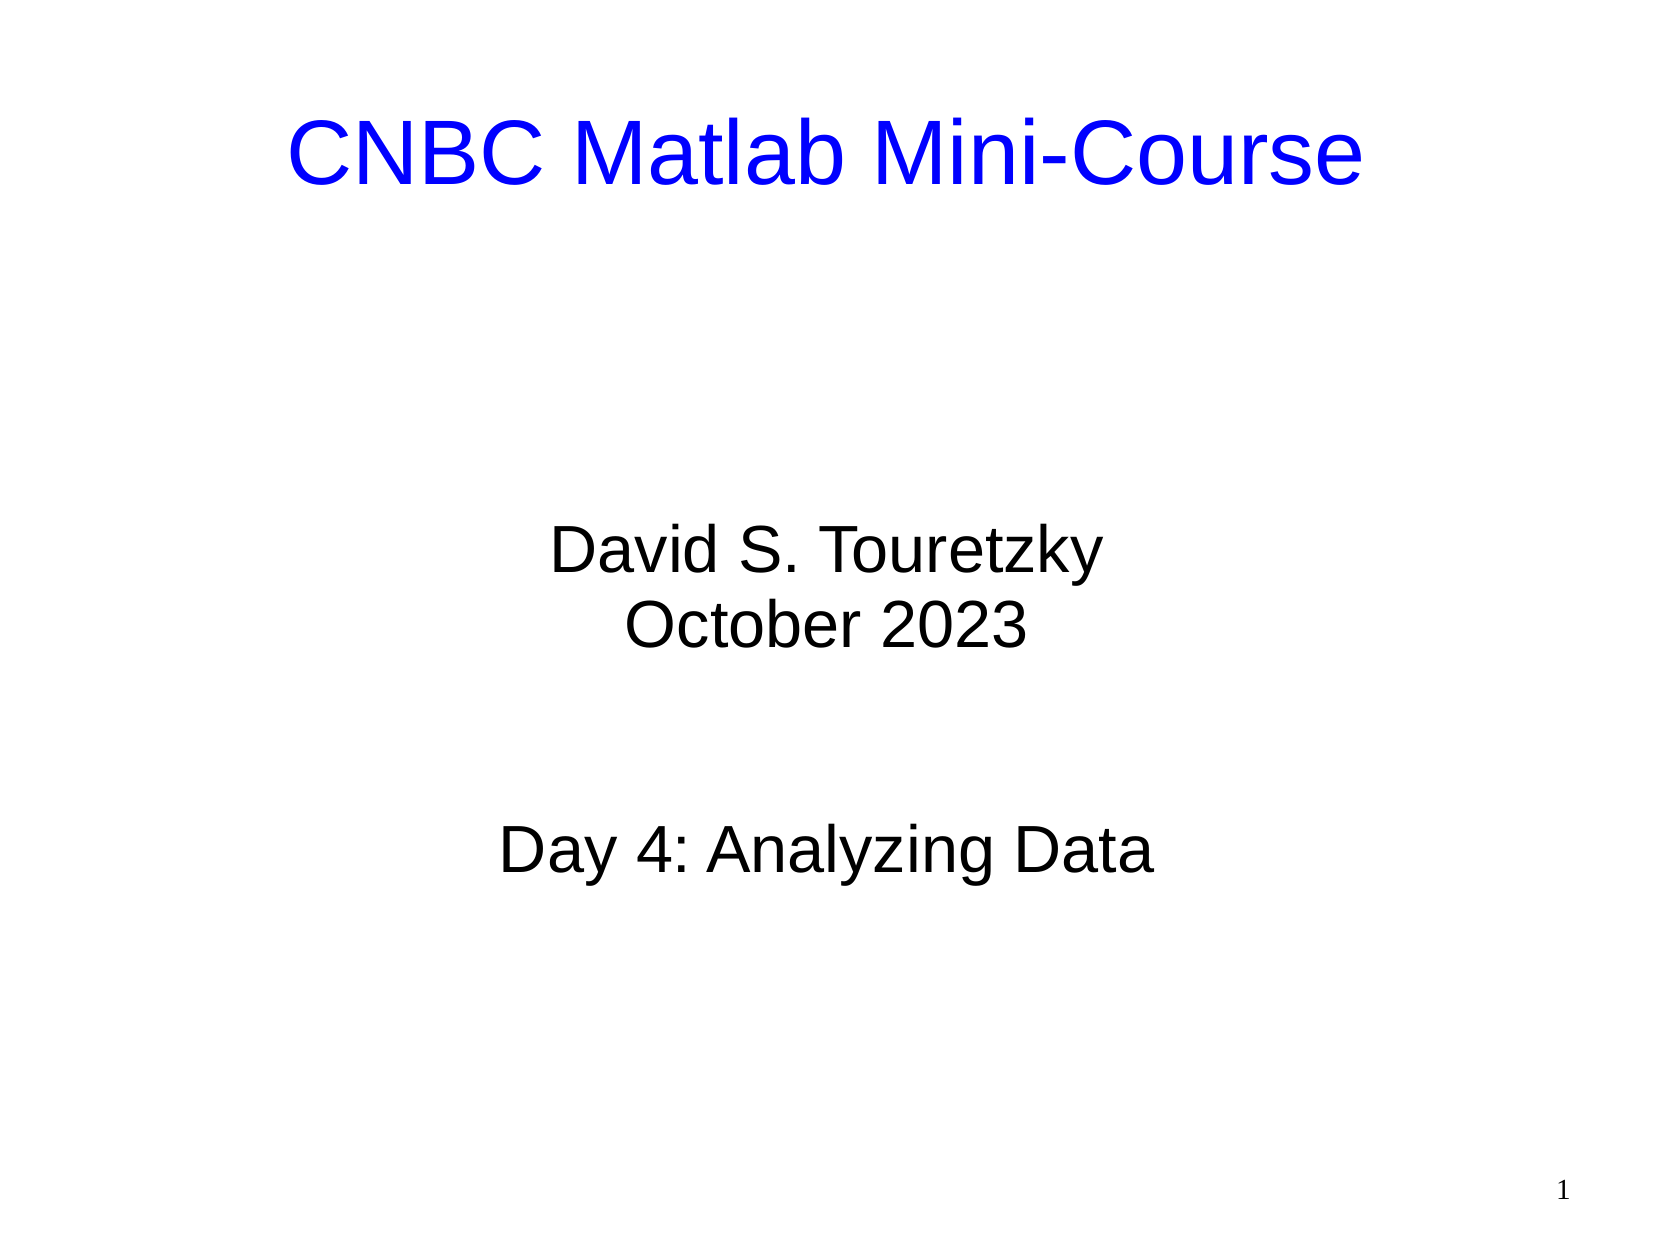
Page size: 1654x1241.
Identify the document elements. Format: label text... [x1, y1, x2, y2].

subtitle David S. Touretzky October 2023 Day 4: Analyzing Data [82, 290, 1571, 1109]
title CNBC Matlab Mini-Course [82, 49, 1571, 257]
